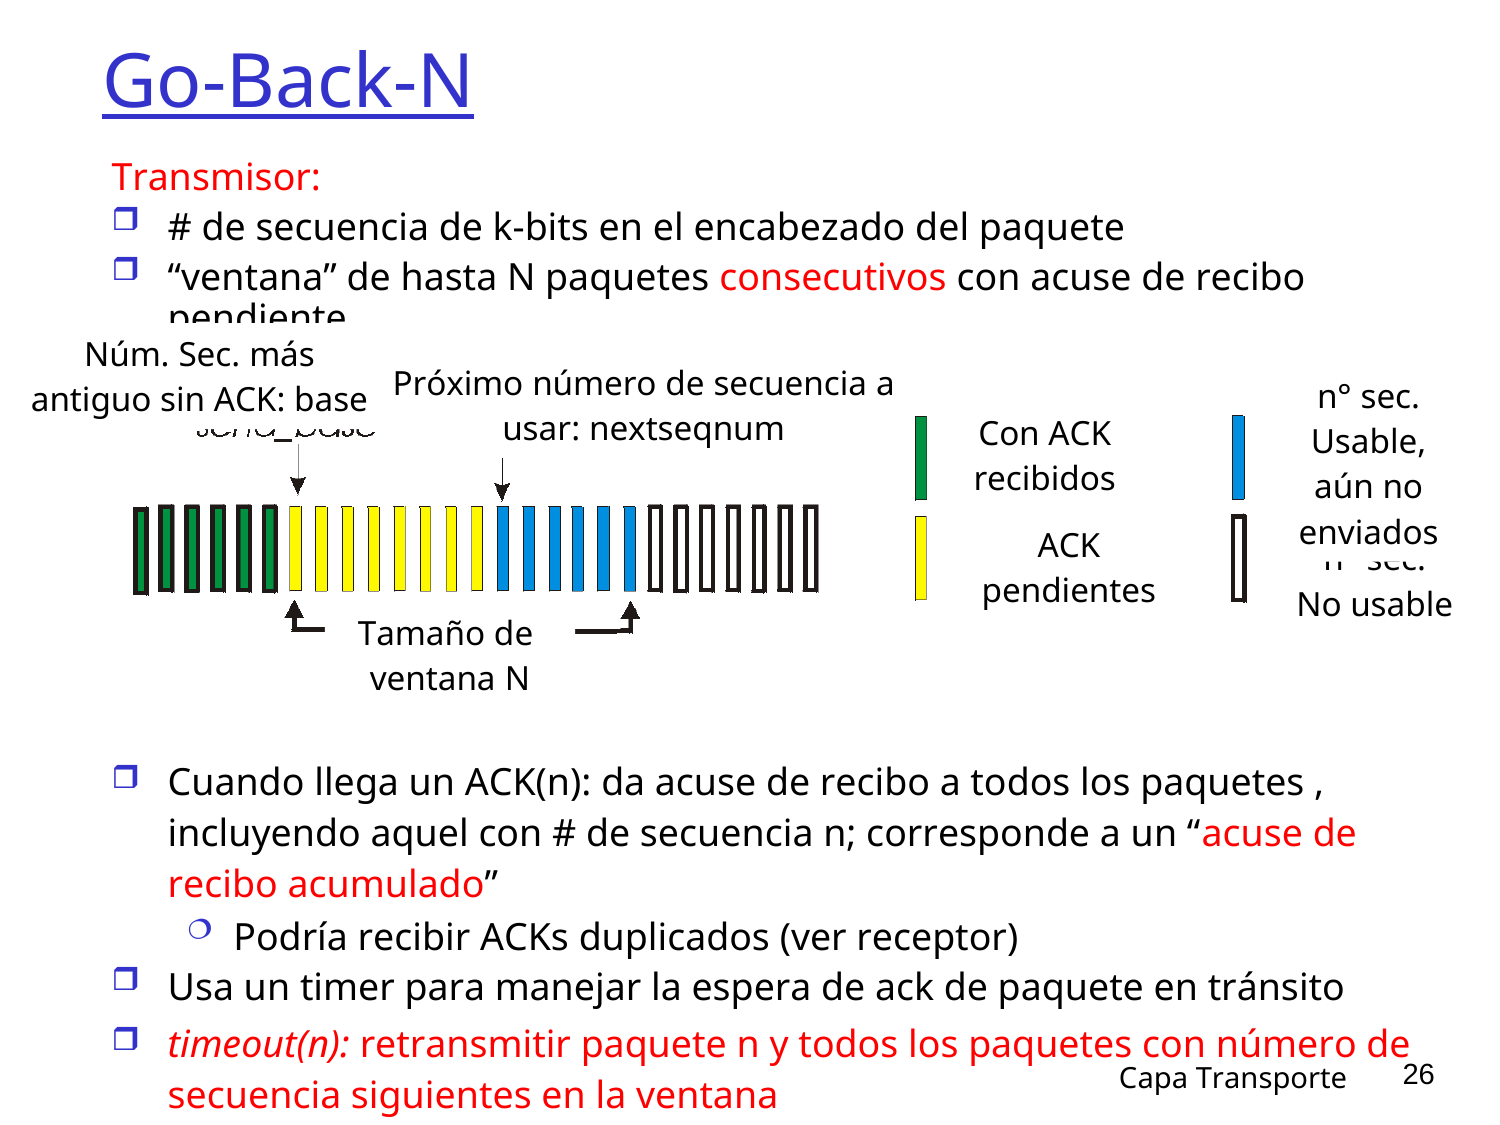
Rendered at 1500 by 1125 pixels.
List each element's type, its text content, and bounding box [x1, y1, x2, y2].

text_box n° sec. Usable, aún no enviados [1262, 365, 1476, 562]
text_box Tamaño de ventana N [324, 602, 576, 708]
text_box Con ACK recibidos [932, 401, 1158, 508]
list Transmisor: # de secuencia de k-bits en el encabezado del paquete “ventana” de hasta N paquetes consecutivos con acuse de recibo pendiente Cuando llega un ACK(n): da acuse de recibo a todos los paquetes , incluyendo aquel con # de secuencia n; corresponde a un “acuse de recibo acumulado” Podría recibir ACKs duplicados (ver receptor)‏ Usa un timer para manejar la espera de ack de paquete en tránsito timeout(n): retransmitir paquete n y todos los paquetes con número de secuencia siguientes en la ventana [96, 149, 1463, 409]
text_box Núm. Sec. más antiguo sin ACK: base [5, 323, 394, 430]
title Go-Back-N [87, 9, 1363, 148]
picture [133, 409, 1463, 678]
text_box Próximo número de secuencia a usar: nextseqnum [375, 352, 913, 458]
text_box n° sec. No usable [1274, 562, 1476, 634]
list Transmisor: # de secuencia de k-bits en el encabezado del paquete “ventana” de hasta N paquetes consecutivos con acuse de recibo pendiente Cuando llega un ACK(n): da acuse de recibo a todos los paquetes , incluyendo aquel con # de secuencia n; corresponde a un “acuse de recibo acumulado” Podría recibir ACKs duplicados (ver receptor)‏ Usa un timer para manejar la espera de ack de paquete en tránsito timeout(n): retransmitir paquete n y todos los paquetes con número de secuencia siguientes en la ventana [96, 430, 1463, 1071]
text_box ACK pendientes [938, 513, 1201, 620]
